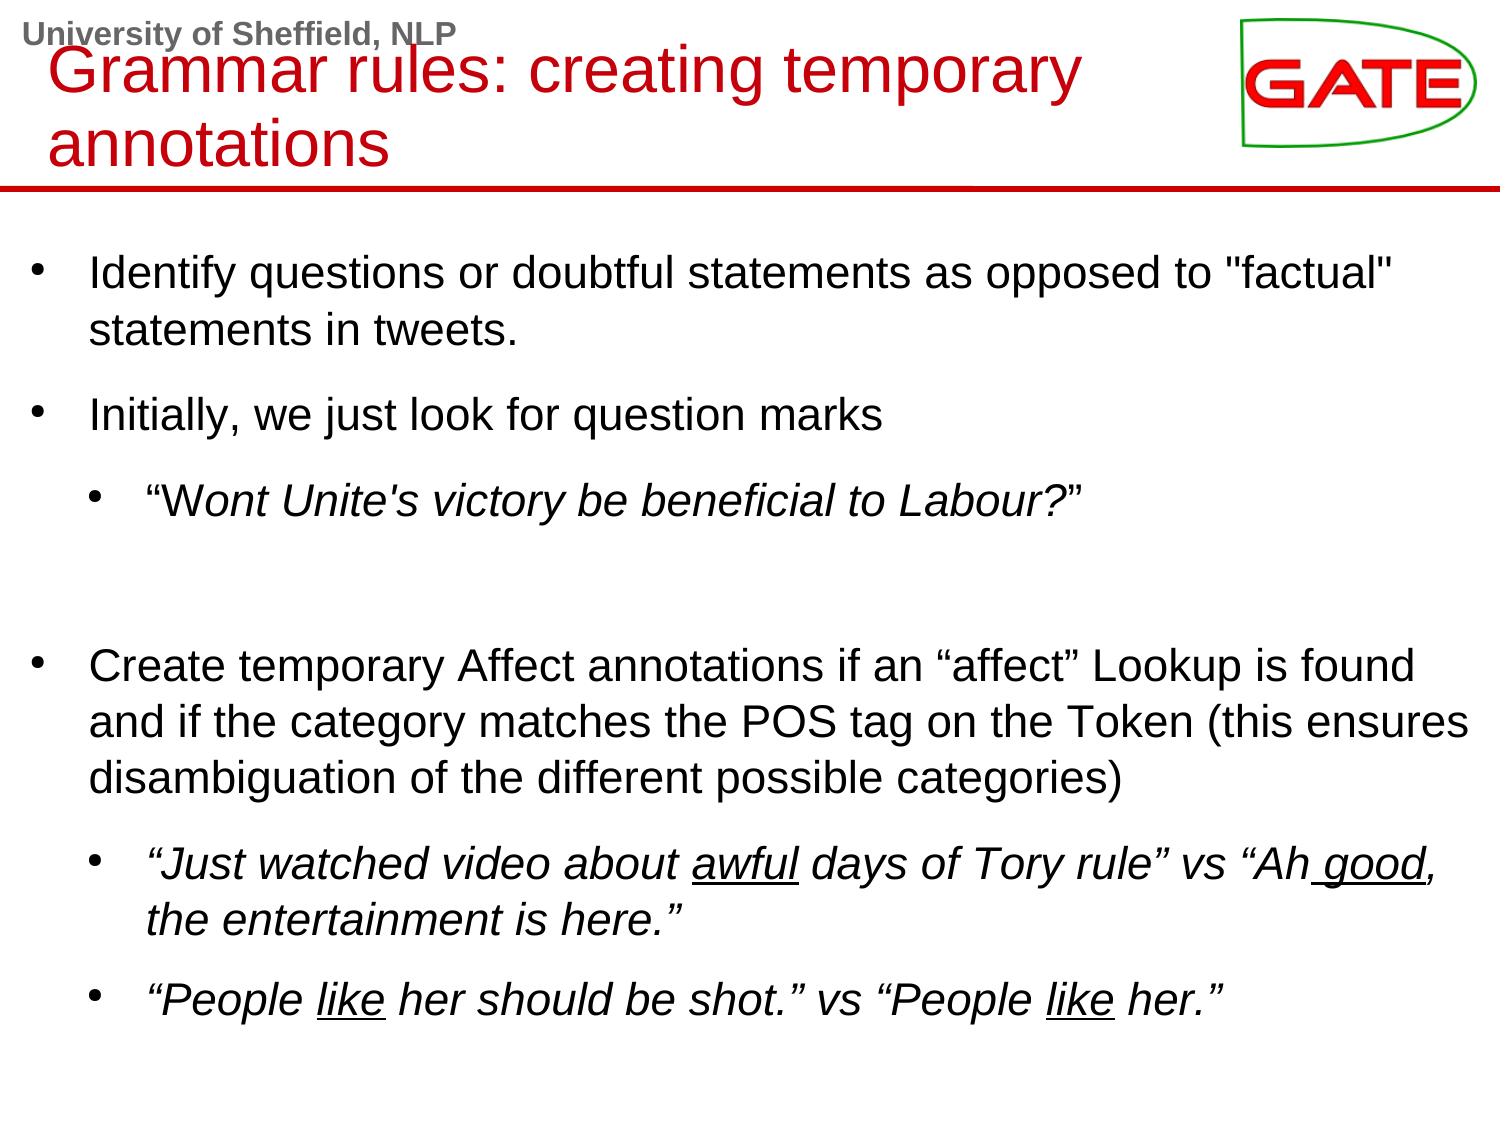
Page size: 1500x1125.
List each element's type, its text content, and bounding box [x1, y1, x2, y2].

title Grammar rules: creating temporary annotations [47, 33, 1267, 182]
list Identify questions or doubtful statements as opposed to "factual" statements in tweets. Initially, we just look for question marks “Wont Unite's victory be beneficial to Labour?” Create temporary Affect annotations if an “affect” Lookup is found and if the category matches the POS tag on the Token (this ensures disambiguation of the different possible categories) “Just watched video about awful days of Tory rule” vs “Ah good, the entertainment is here.” “People like her should be shot.” vs “People like her.” [29, 242, 1477, 1093]
picture [1240, 18, 1477, 148]
